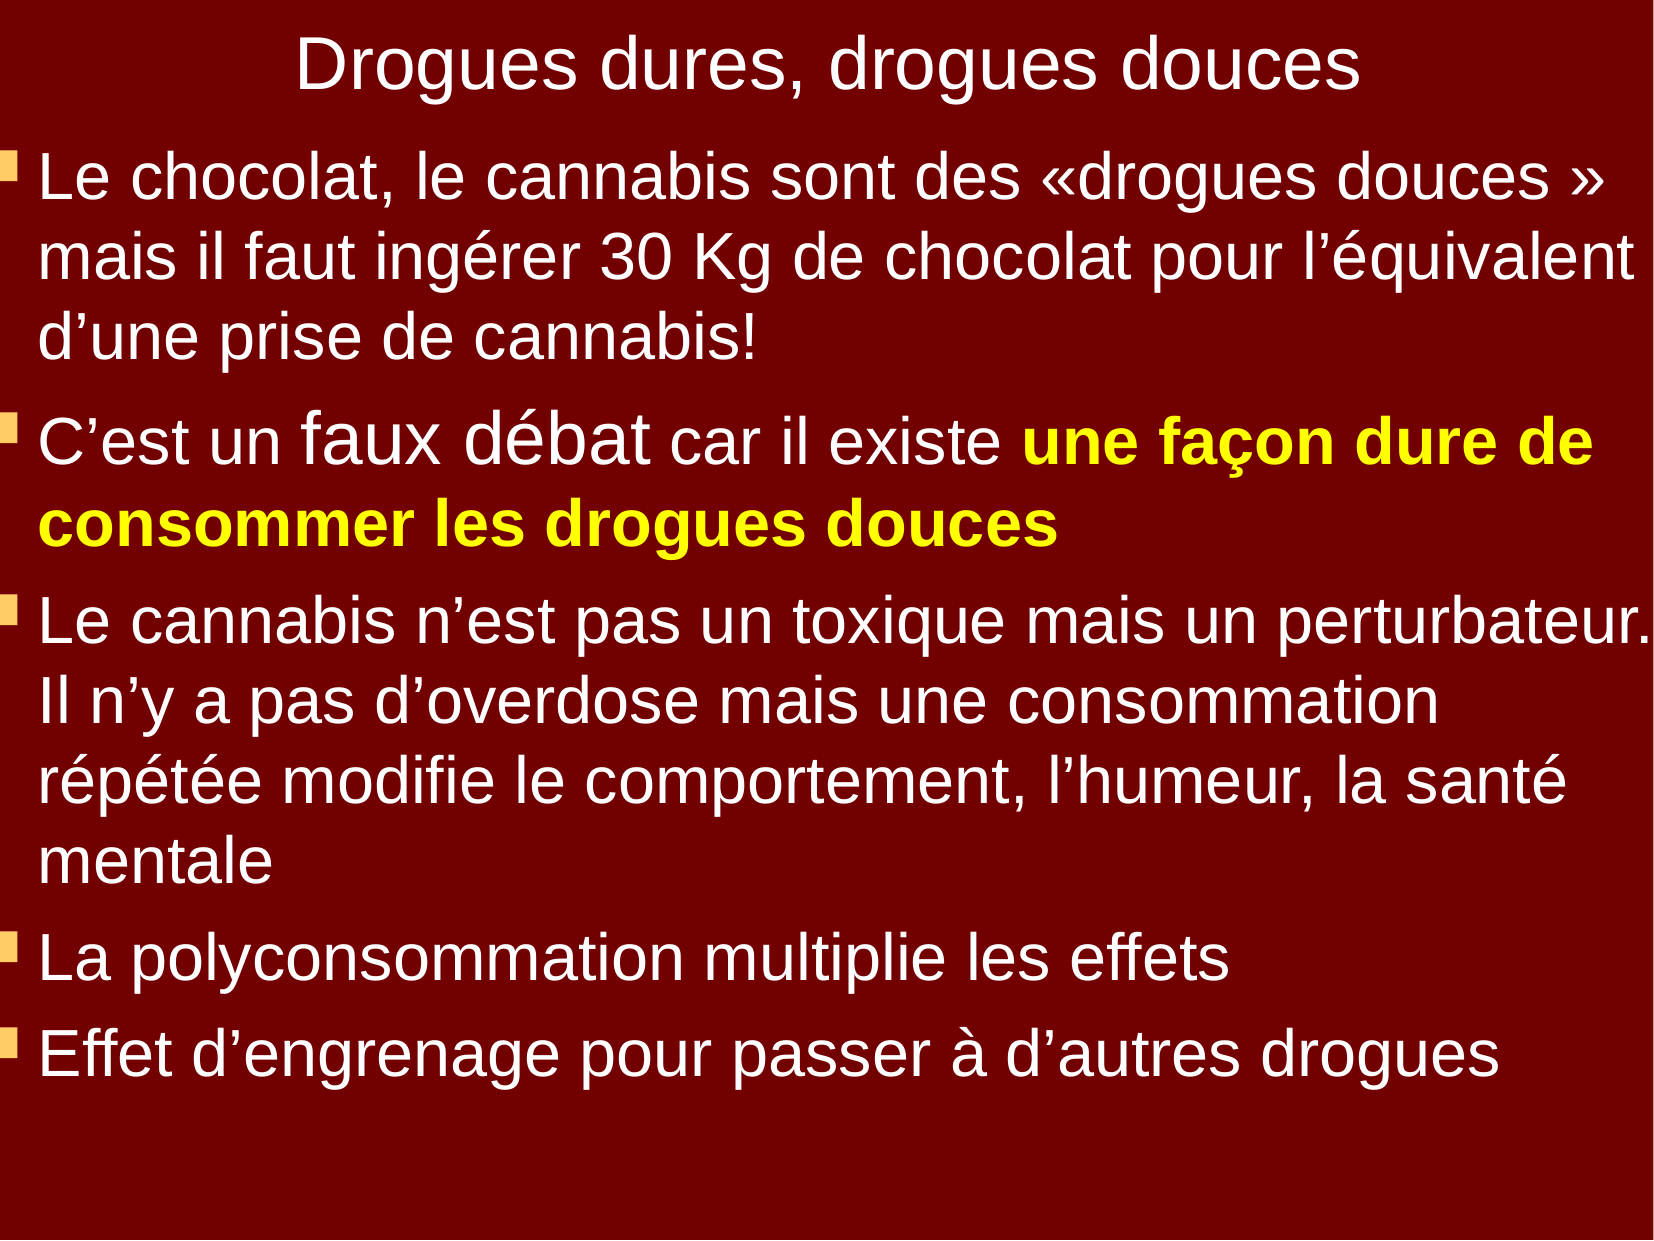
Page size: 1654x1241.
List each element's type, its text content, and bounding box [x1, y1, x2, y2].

list Le chocolat, le cannabis sont des «drogues douces » mais il faut ingérer 30 Kg de chocolat pour l’équivalent d’une prise de cannabis! C’est un faux débat car il existe une façon dure de consommer les drogues douces Le cannabis n’est pas un toxique mais un perturbateur. Il n’y a pas d’overdose mais une consommation répétée modifie le comportement, l’humeur, la santé mentale La polyconsommation multiplie les effets Effet d’engrenage pour passer à d’autres drogues [0, 125, 1654, 1206]
title Drogues dures, drogues douces [84, 0, 1573, 125]
